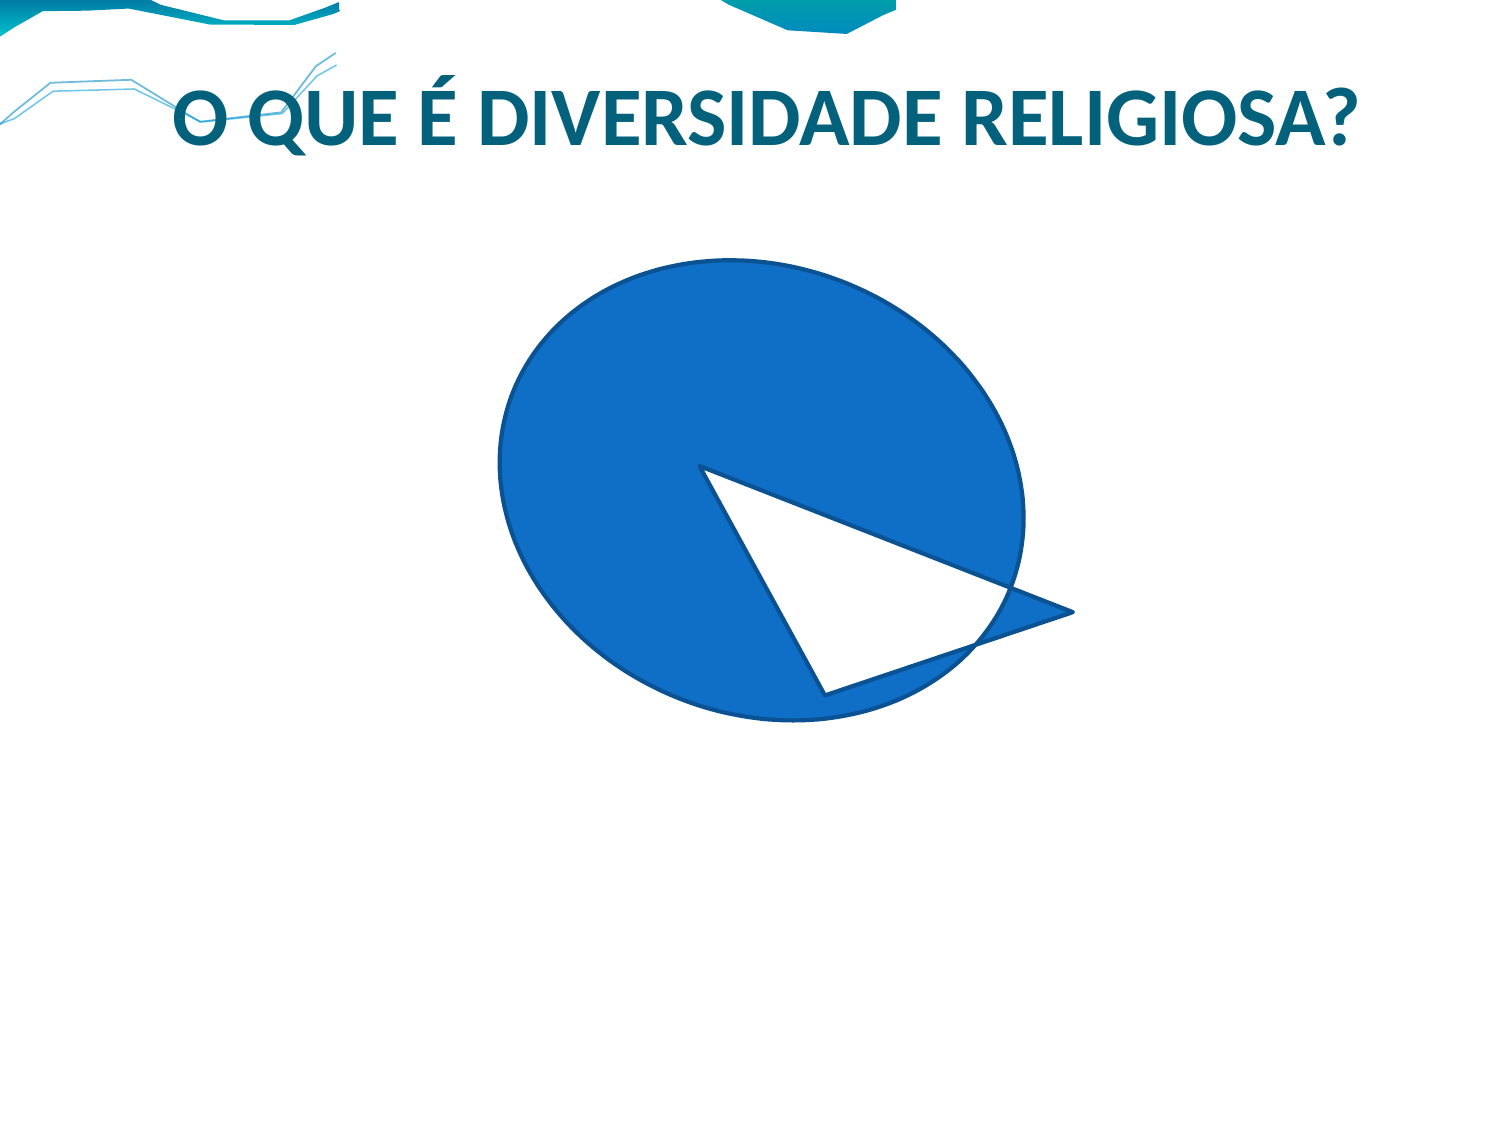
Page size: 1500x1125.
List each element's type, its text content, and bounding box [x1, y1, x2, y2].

text_box [499, 260, 1073, 721]
title O QUE É DIVERSIDADE RELIGIOSA? [157, 54, 1500, 243]
